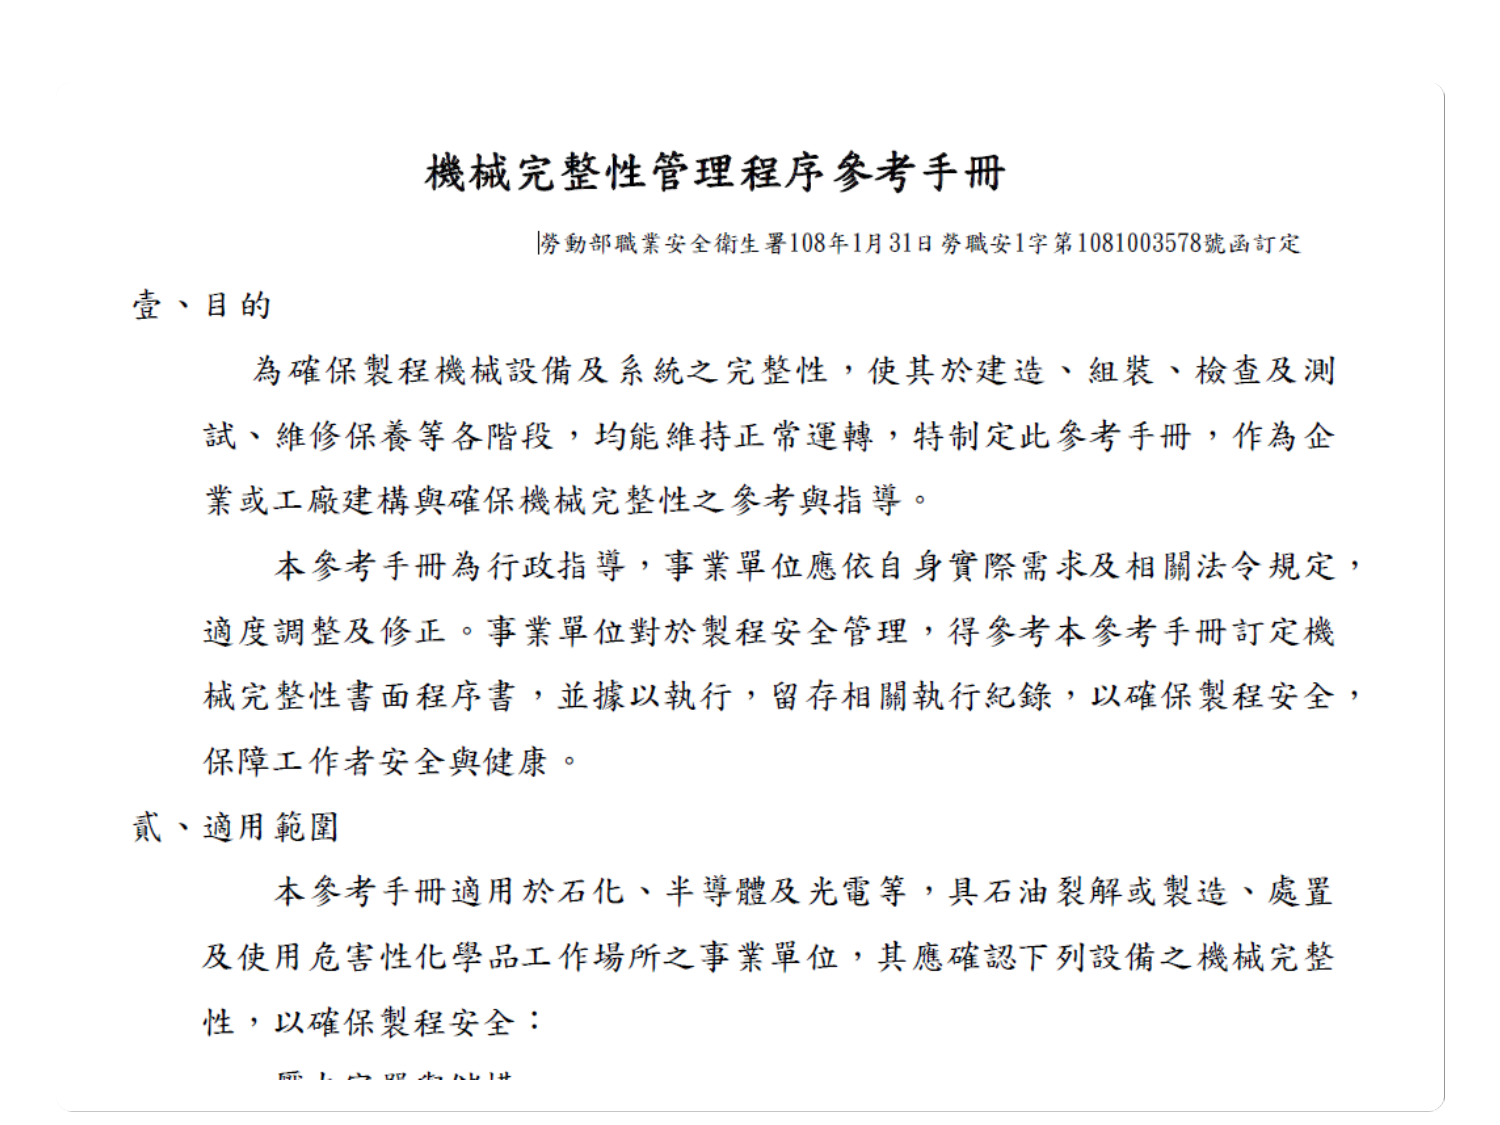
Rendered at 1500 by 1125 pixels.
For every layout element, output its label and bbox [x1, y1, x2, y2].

chart [1305, 739, 1456, 867]
picture [87, 113, 1413, 1080]
